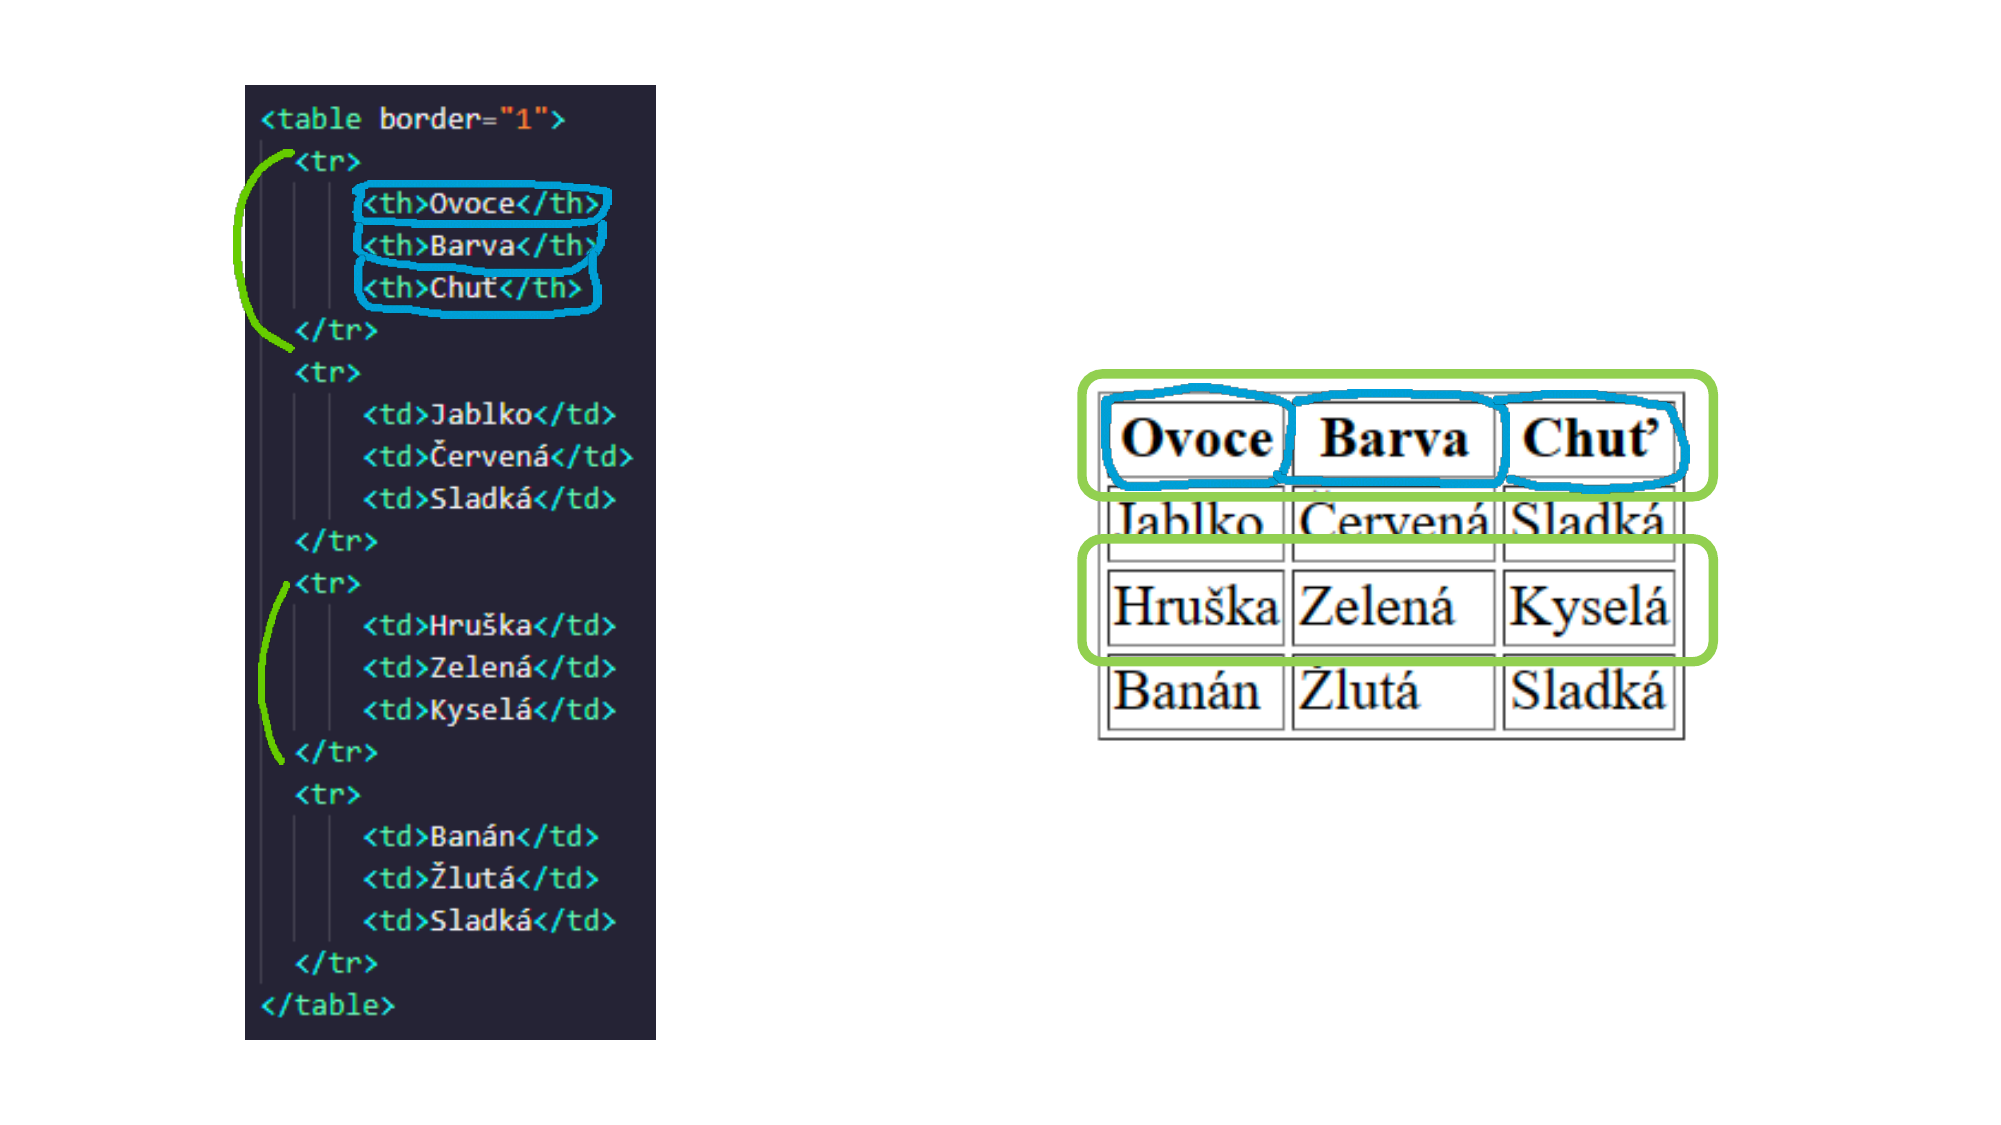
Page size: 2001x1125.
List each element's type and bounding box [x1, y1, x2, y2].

picture [1077, 373, 1087, 388]
picture [1077, 648, 1705, 753]
picture [1287, 398, 1502, 479]
picture [233, 85, 656, 1040]
picture [1162, 481, 1581, 494]
picture [1087, 379, 1705, 494]
picture [1506, 399, 1680, 485]
picture [1077, 483, 1705, 553]
picture [1087, 544, 1705, 657]
picture [1110, 392, 1288, 482]
